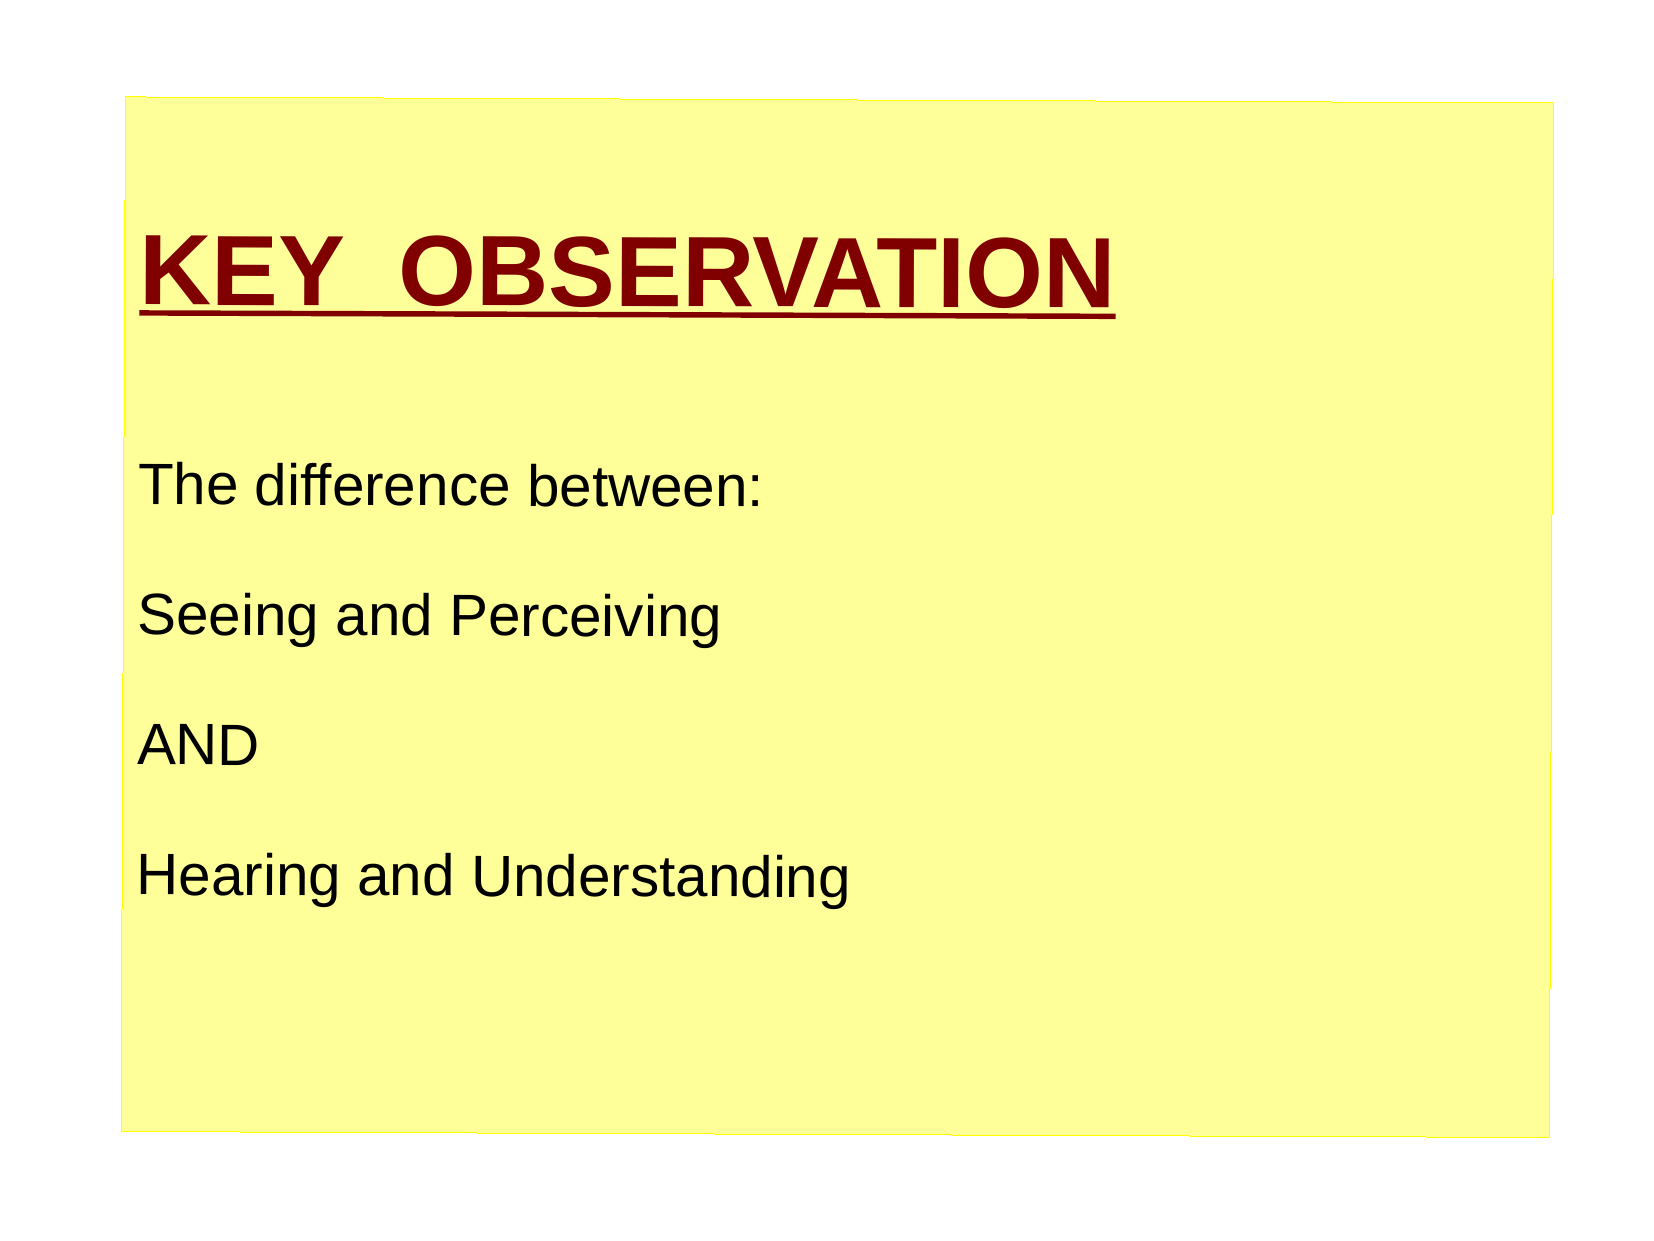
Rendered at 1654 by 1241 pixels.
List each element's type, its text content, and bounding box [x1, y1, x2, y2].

text_box KEY OBSERVATION The difference between: Seeing and Perceiving AND Hearing and Understanding [121, 96, 1554, 1138]
